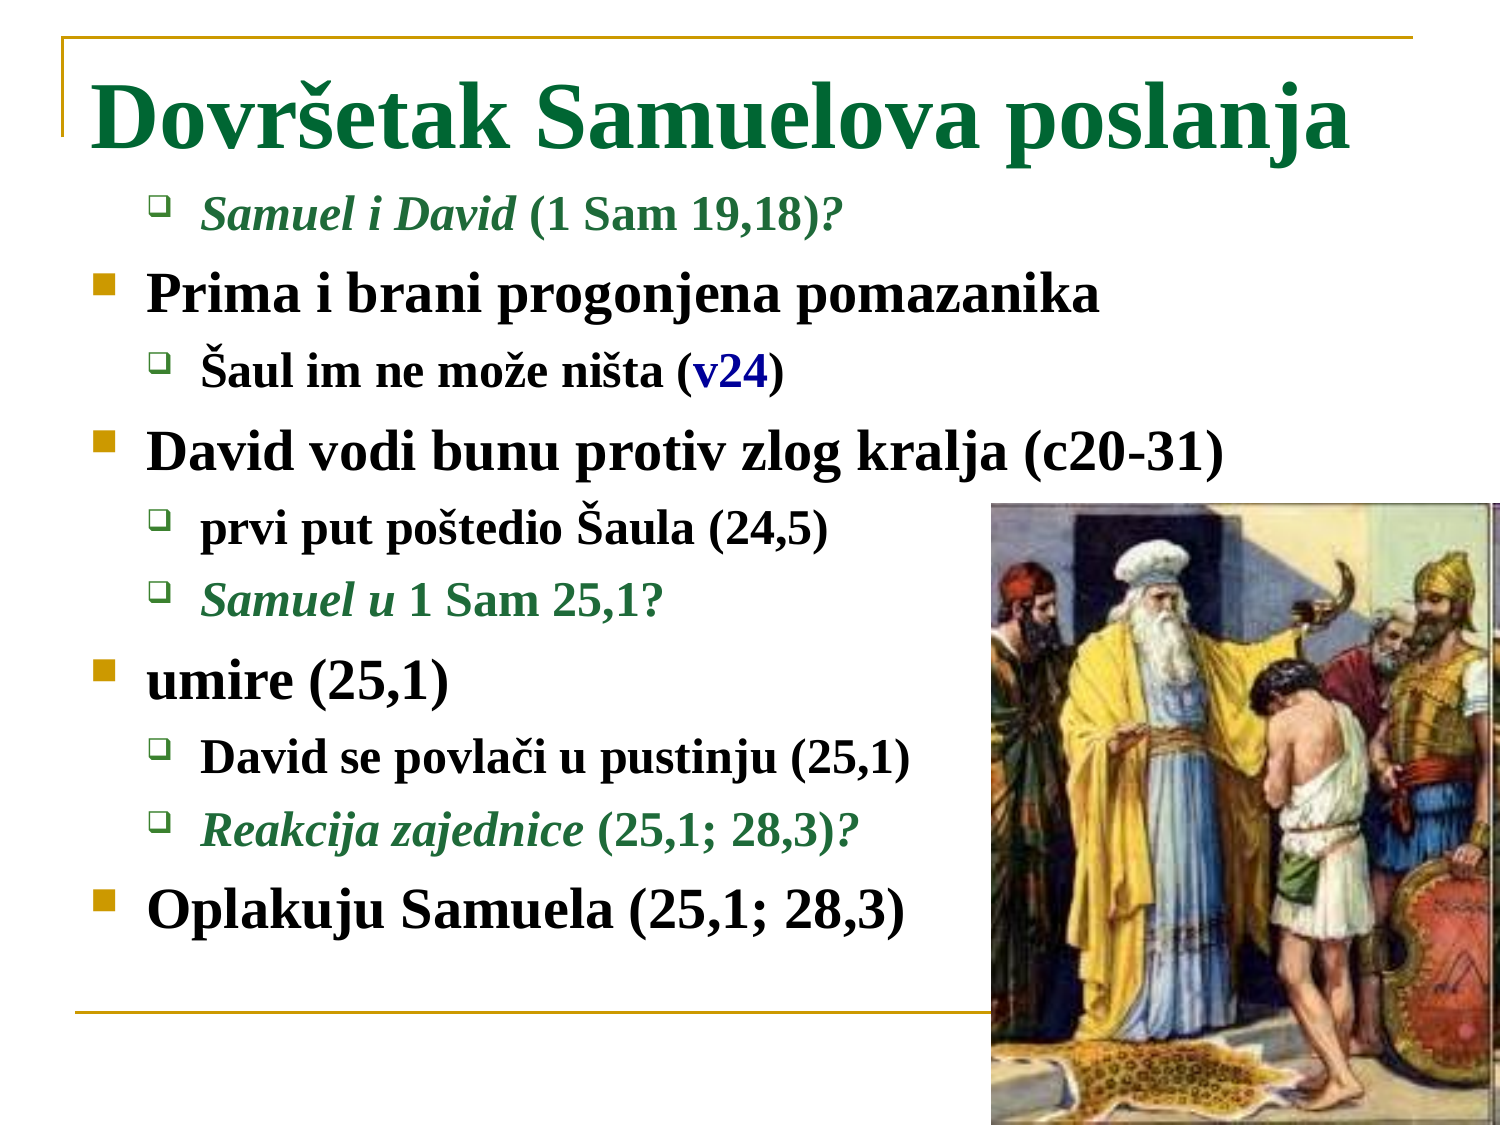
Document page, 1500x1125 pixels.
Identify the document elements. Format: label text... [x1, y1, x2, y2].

list Samuel i David (1 Sam 19,18)? Prima i brani progonjena pomazanika Šaul im ne može ništa (v24) David vodi bunu protiv zlog kralja (c20-31) prvi put poštedio Šaula (24,5) Samuel u 1 Sam 25,1? umire (25,1) David se povlači u pustinju (25,1) Reakcija zajednice (25,1; 28,3)? Oplakuju Samuela (25,1; 28,3) [75, 172, 1400, 1006]
title Dovršetak Samuelova poslanja [75, 45, 1426, 233]
picture [991, 503, 1500, 1125]
